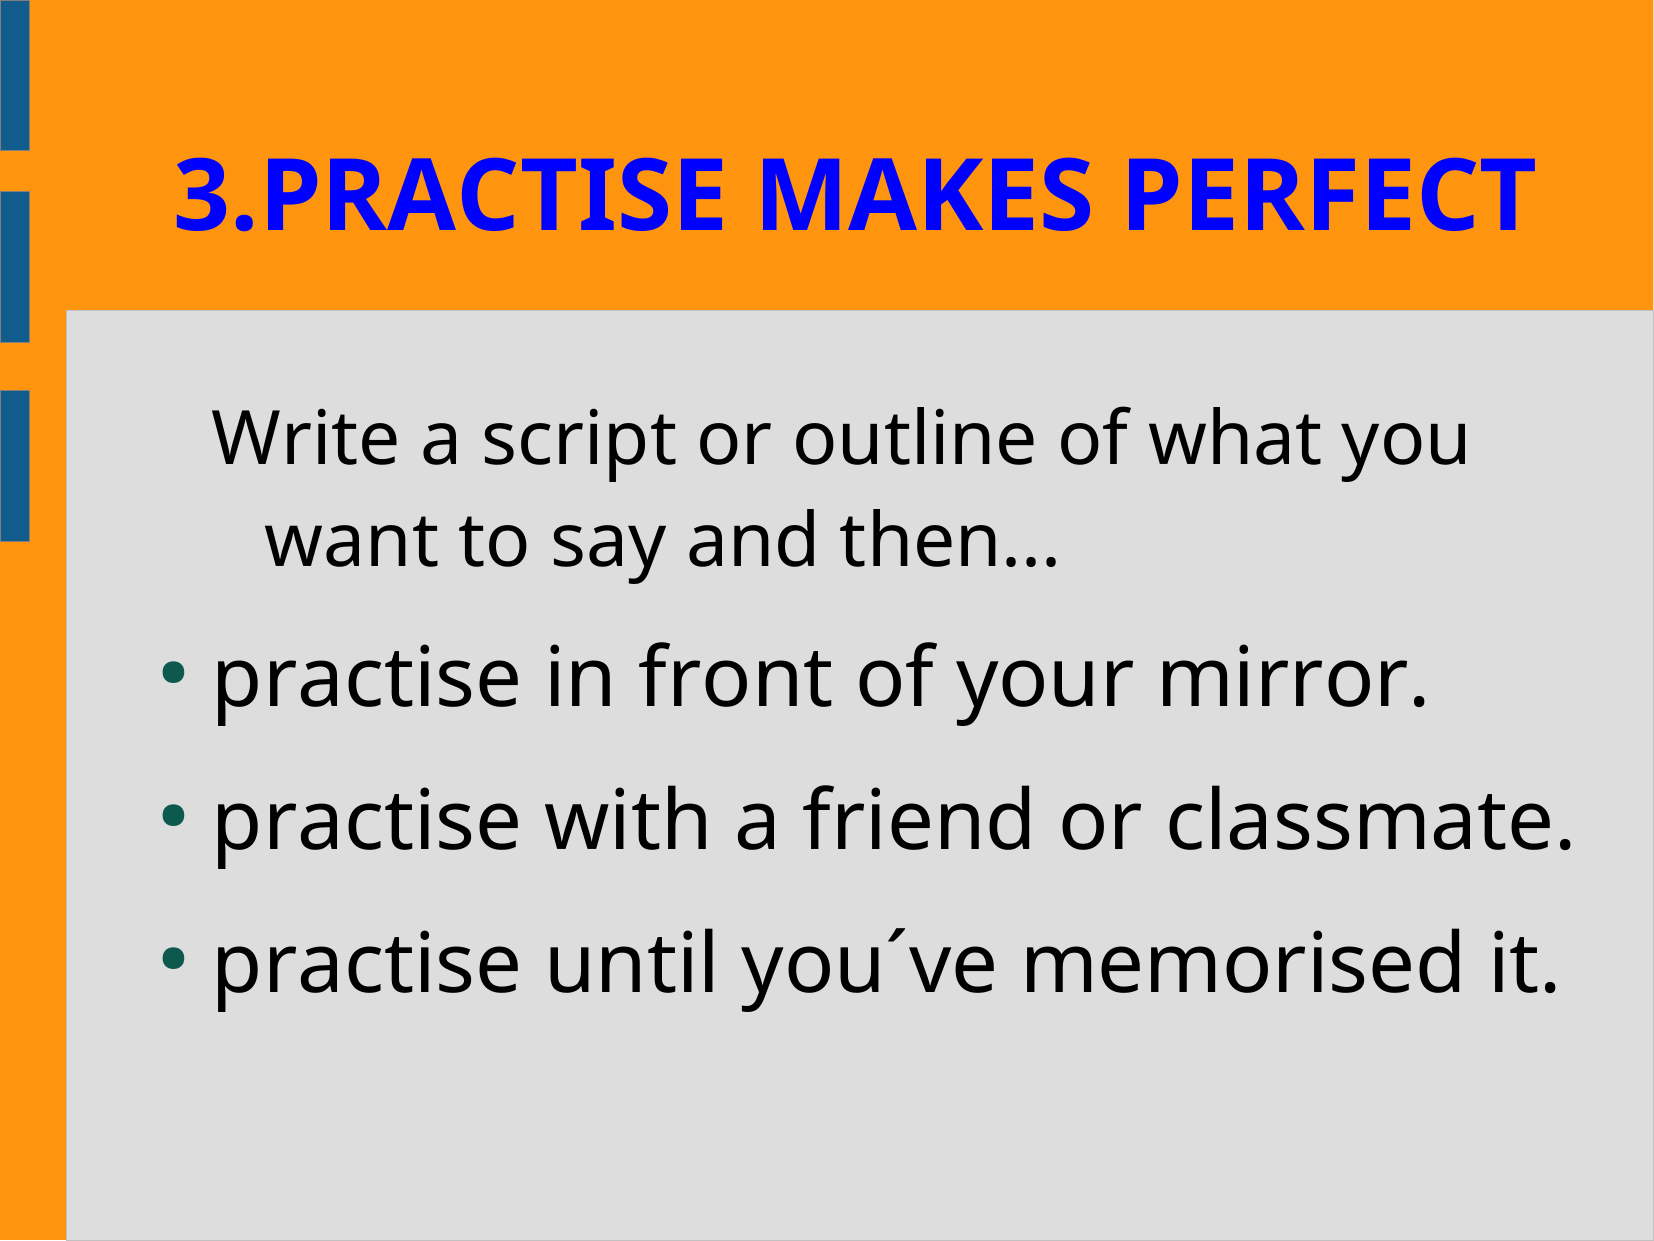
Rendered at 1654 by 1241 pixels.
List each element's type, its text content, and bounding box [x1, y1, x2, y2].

list Write a script or outline of what you want to say and then... practise in front of your mirror. practise with a friend or classmate. practise until you´ve memorised it. [123, 383, 1625, 1211]
title 3.PRACTISE MAKES PERFECT [88, 88, 1625, 296]
